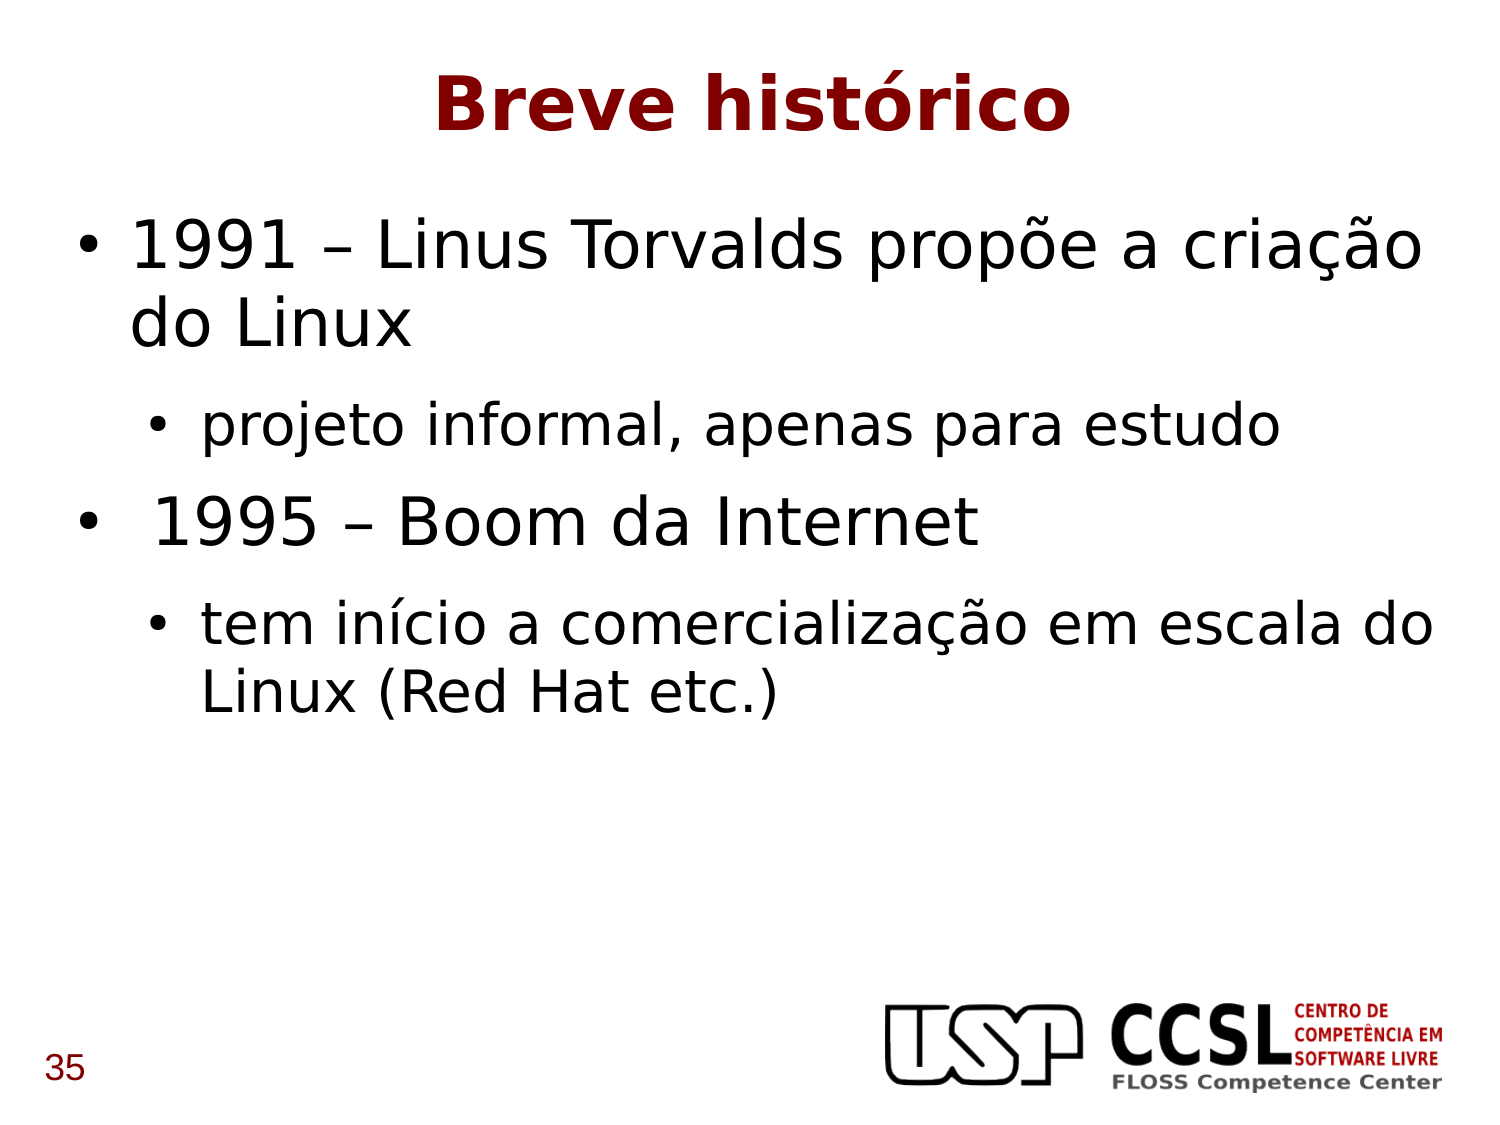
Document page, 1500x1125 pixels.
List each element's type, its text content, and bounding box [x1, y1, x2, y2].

list 1991 – Linus Torvalds propõe a criação do Linux projeto informal, apenas para estudo 1995 – Boom da Internet tem início a comercialização em escala do Linux (Red Hat etc.) [59, 206, 1447, 950]
picture [885, 1003, 1442, 1093]
title Breve histórico [59, 29, 1447, 180]
